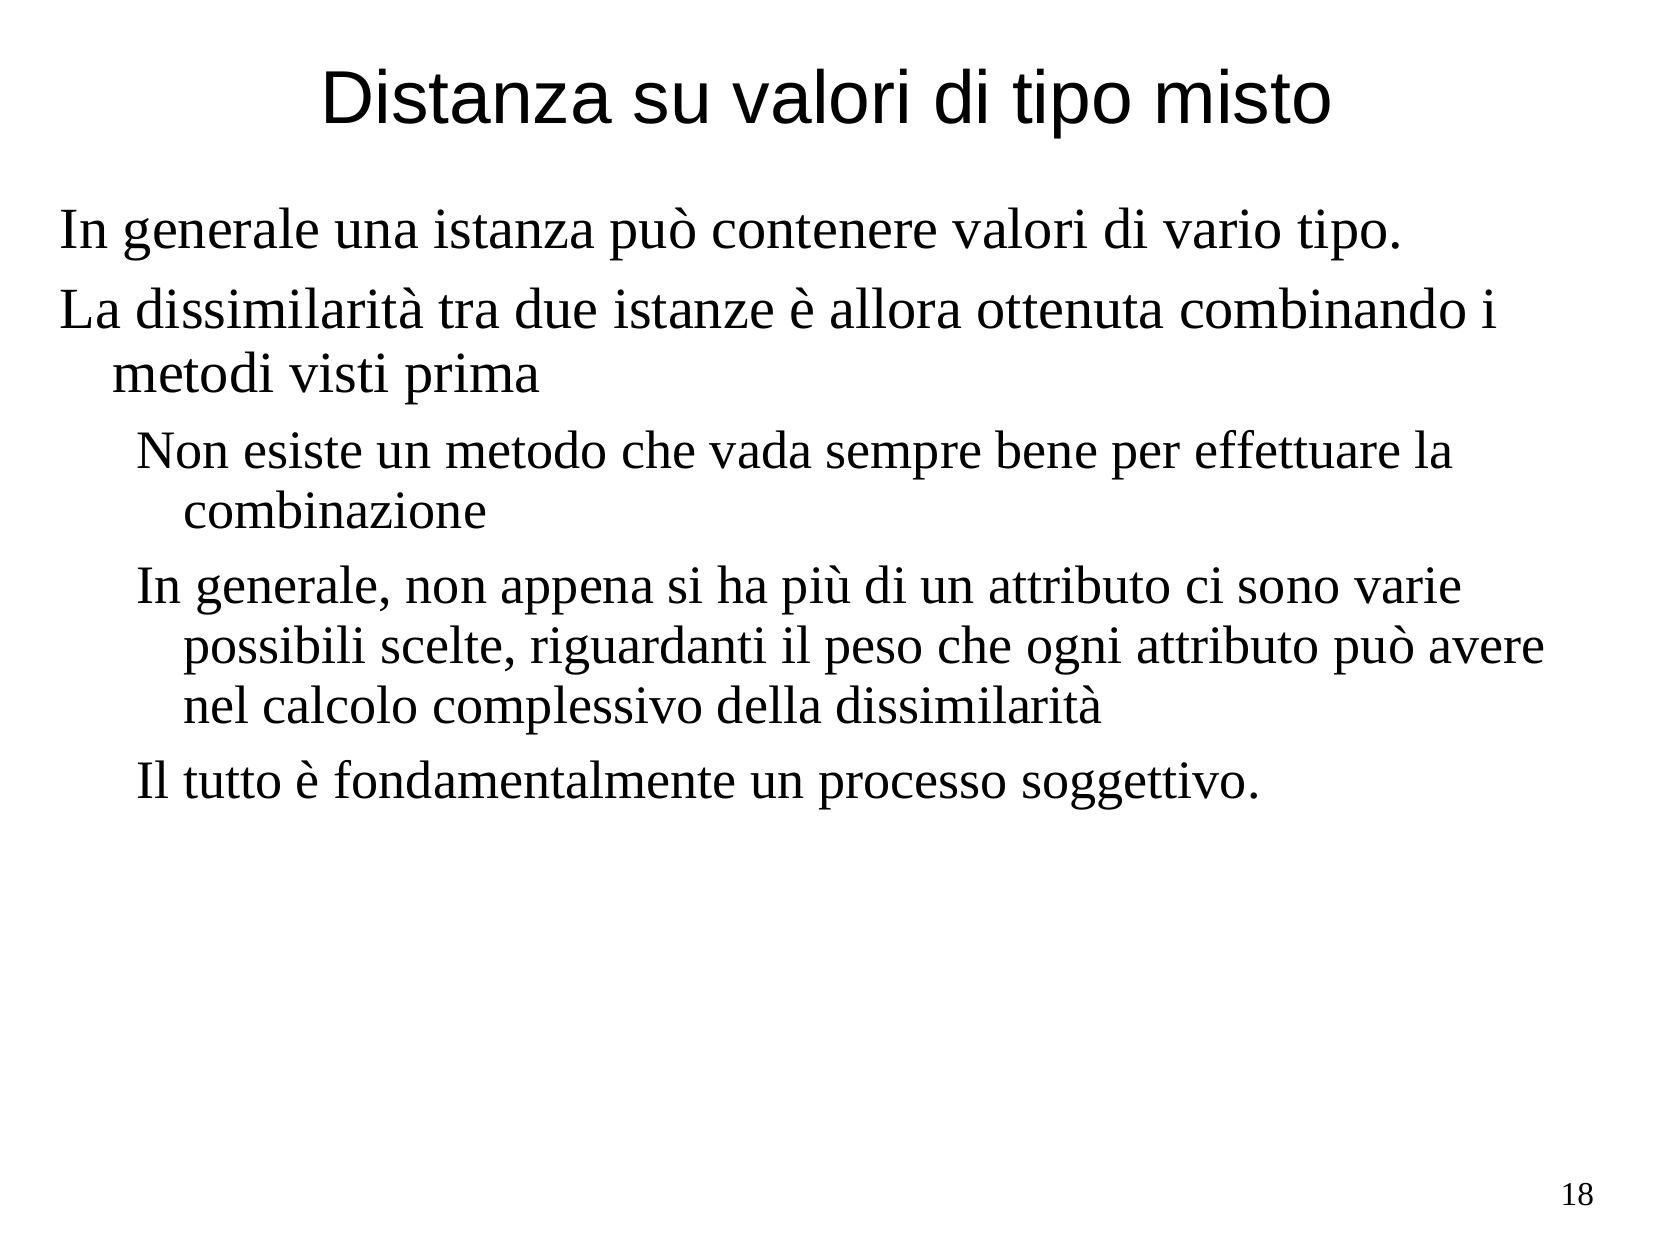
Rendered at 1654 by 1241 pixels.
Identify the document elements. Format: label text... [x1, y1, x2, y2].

list In generale una istanza può contenere valori di vario tipo. La dissimilarità tra due istanze è allora ottenuta combinando i metodi visti prima Non esiste un metodo che vada sempre bene per effettuare la combinazione In generale, non appena si ha più di un attributo ci sono varie possibili scelte, riguardanti il peso che ogni attributo può avere nel calcolo complessivo della dissimilarità Il tutto è fondamentalmente un processo soggettivo. [42, 196, 1612, 1187]
title Distanza su valori di tipo misto [37, 30, 1617, 166]
